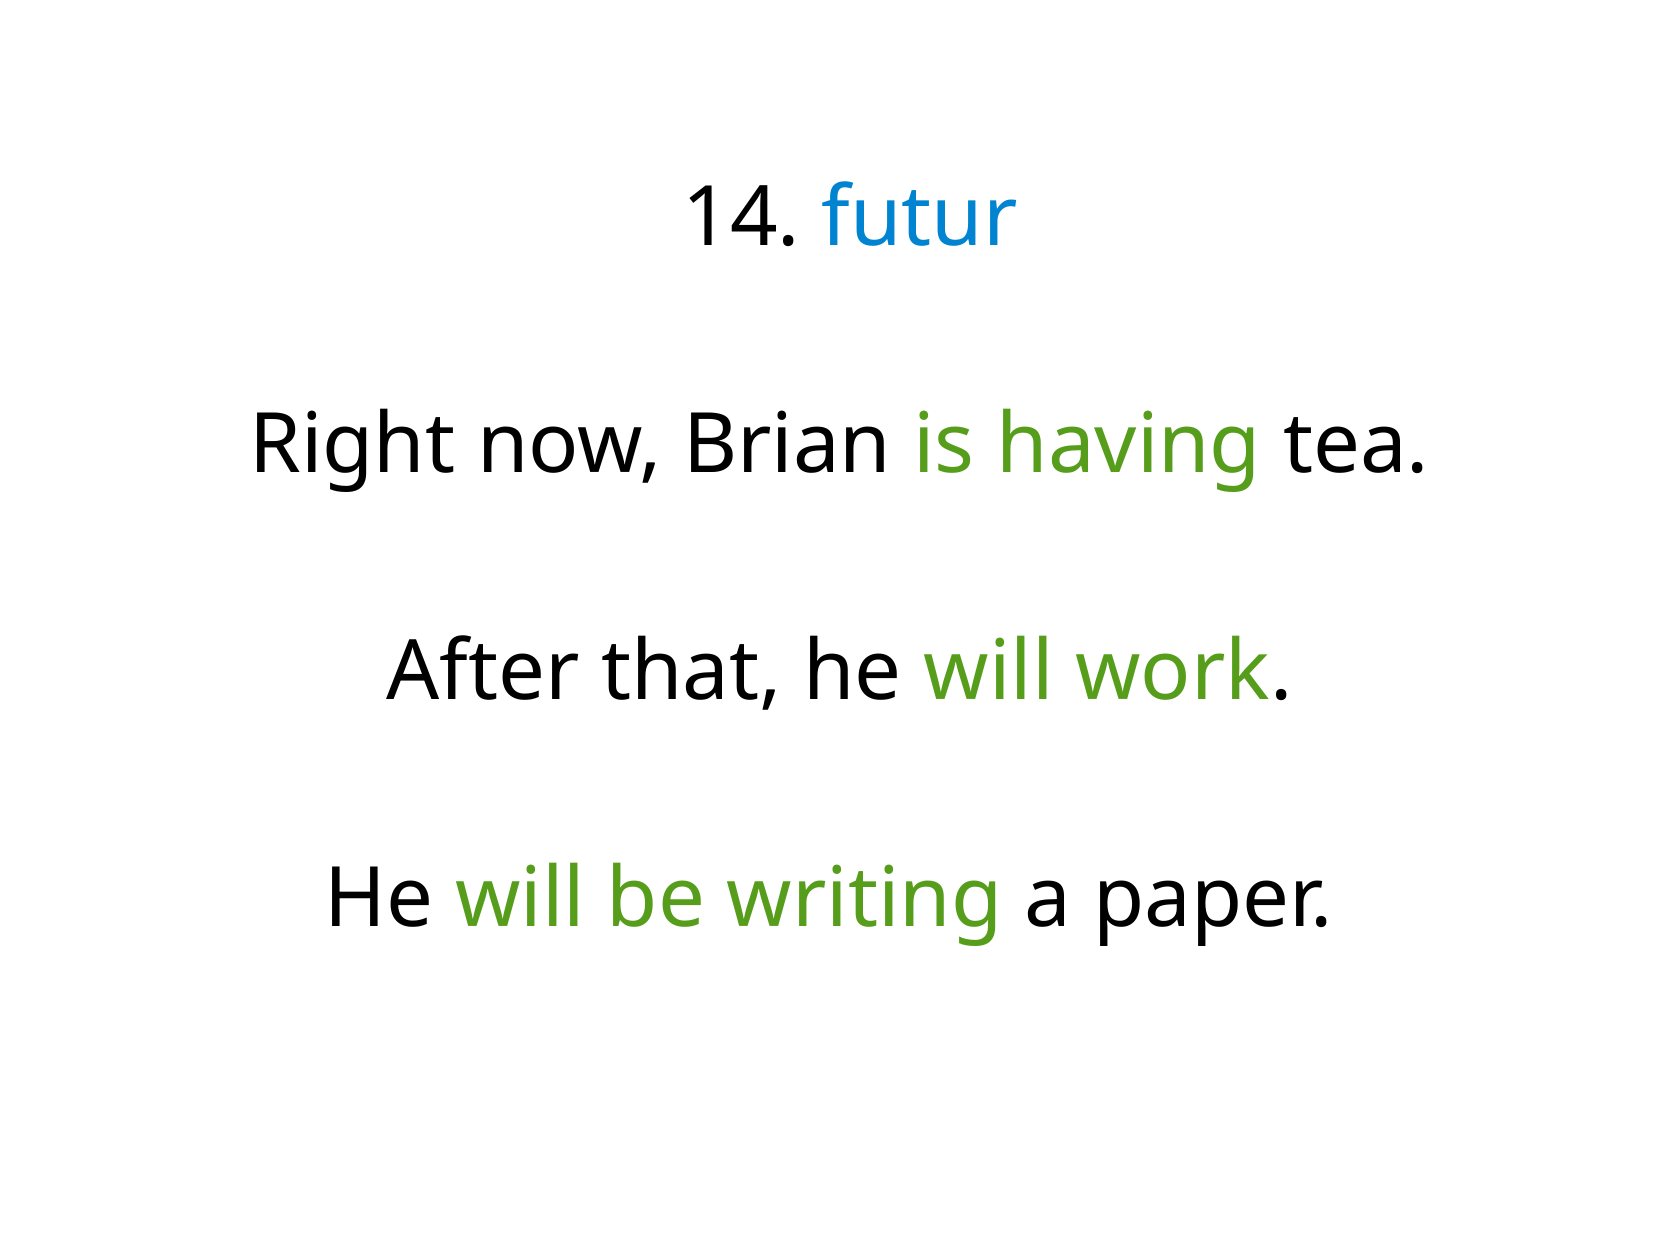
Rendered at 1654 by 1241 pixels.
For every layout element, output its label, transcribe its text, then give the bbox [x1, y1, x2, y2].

text_box 14. futur Right now, Brian is having tea. After that, he will work. He will be writing a paper. [59, 35, 1642, 1225]
